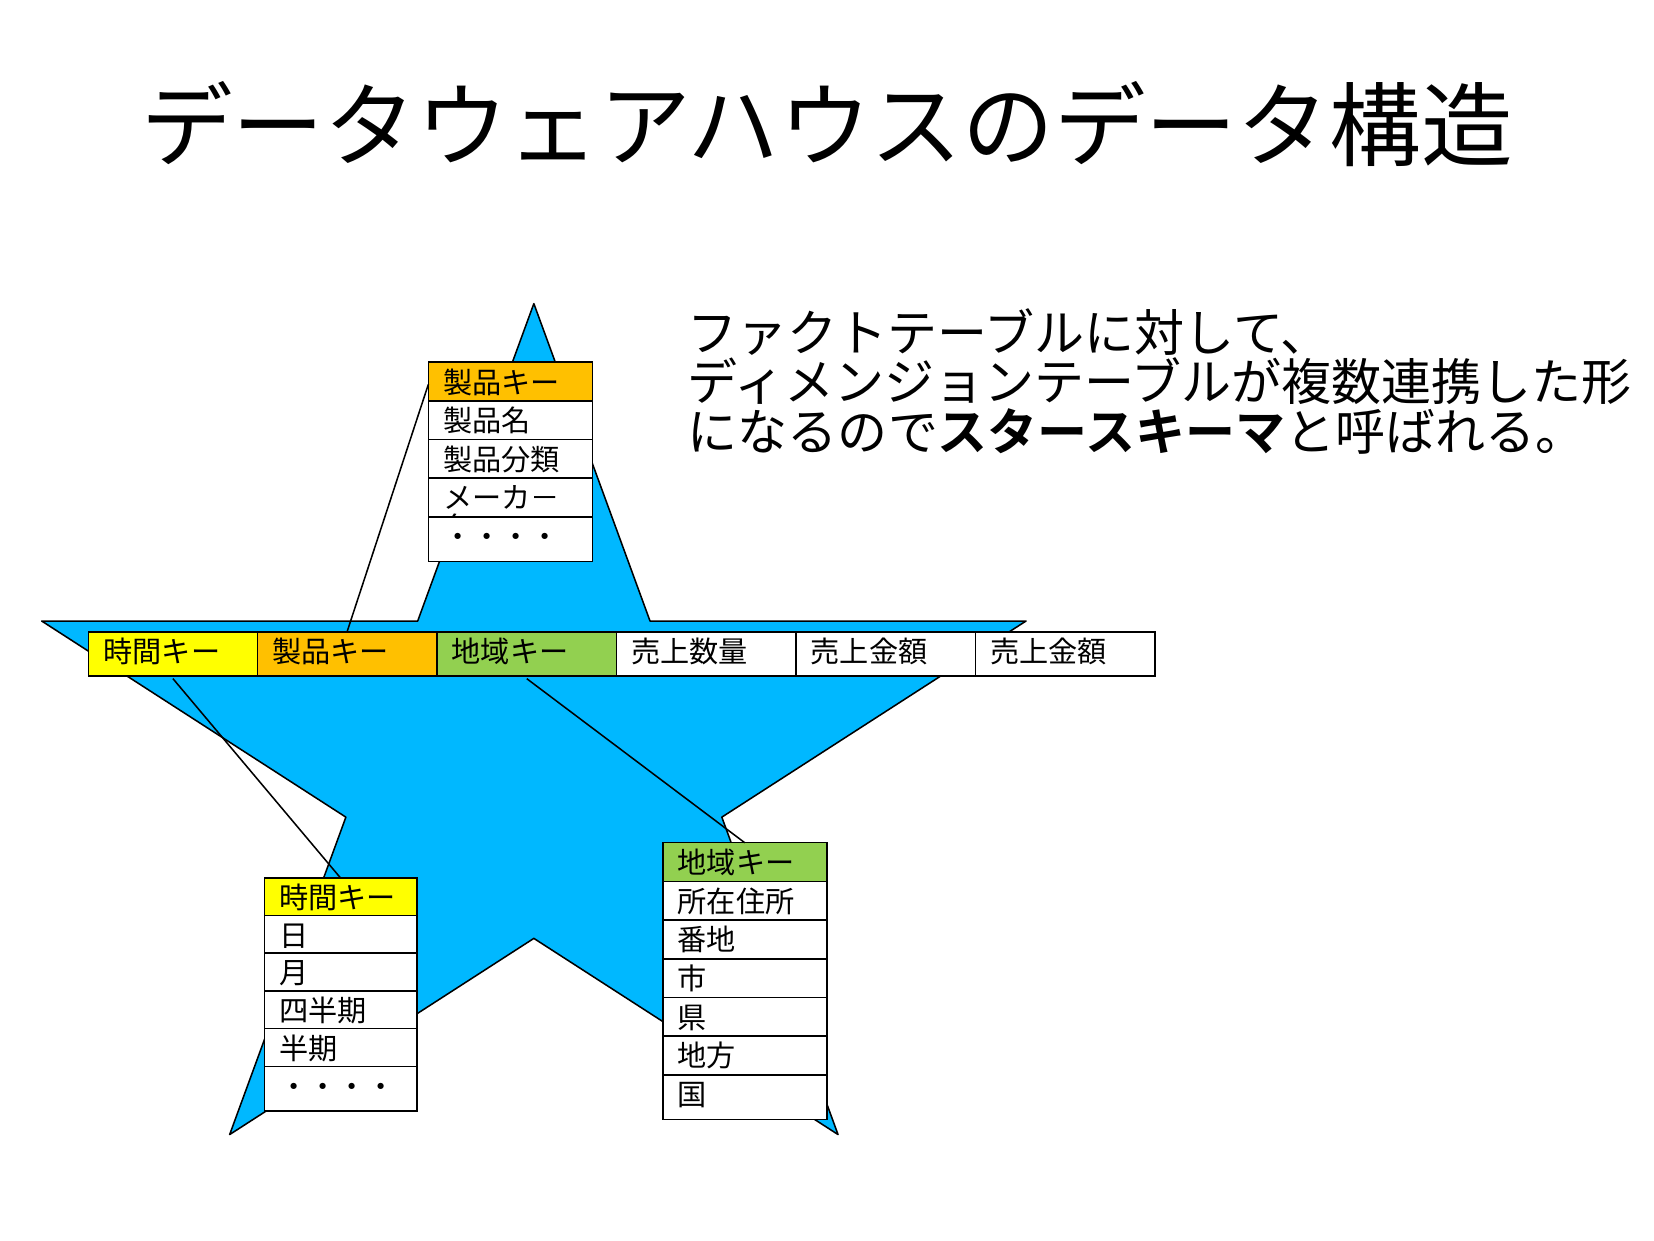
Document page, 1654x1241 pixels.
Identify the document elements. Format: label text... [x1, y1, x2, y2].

text_box [323, 865, 337, 877]
text_box [229, 1040, 267, 1135]
text_box [349, 465, 1027, 631]
text_box 地域キー [662, 842, 827, 881]
text_box 地方 [662, 1036, 827, 1074]
text_box [512, 303, 556, 362]
text_box 市 [662, 958, 827, 997]
text_box ・・・・ [264, 1066, 417, 1111]
text_box 製品名 [428, 400, 593, 439]
text_box ・・・・ [428, 516, 593, 562]
text_box 時間キー [88, 631, 257, 677]
text_box 県 [662, 997, 827, 1036]
text_box 所在住所 [662, 881, 827, 920]
text_box メーカ－名 [428, 478, 593, 516]
text_box ファクトテーブルに対して、 ディメンジョンテーブルが複数連携した形 になるのでスタースキーマと呼ばれる。 [673, 303, 1647, 469]
text_box 売上数量 [616, 631, 795, 677]
text_box 時間キー [264, 877, 417, 915]
text_box 売上金額 [975, 631, 1155, 677]
text_box 国 [662, 1074, 827, 1120]
text_box [128, 677, 940, 1022]
text_box 四半期 [264, 990, 417, 1028]
text_box 製品キー [428, 362, 593, 400]
text_box [41, 621, 349, 651]
text_box [815, 1104, 839, 1135]
text_box 製品キー [257, 631, 436, 677]
text_box 月 [264, 953, 417, 990]
title データウェアハウスのデータ構造 [121, 19, 1534, 227]
text_box 製品分類 [428, 439, 593, 478]
text_box 日 [264, 915, 417, 953]
text_box 地域キー [436, 631, 616, 677]
text_box 番地 [662, 920, 827, 958]
text_box 売上金額 [795, 631, 975, 677]
text_box 半期 [264, 1028, 417, 1066]
